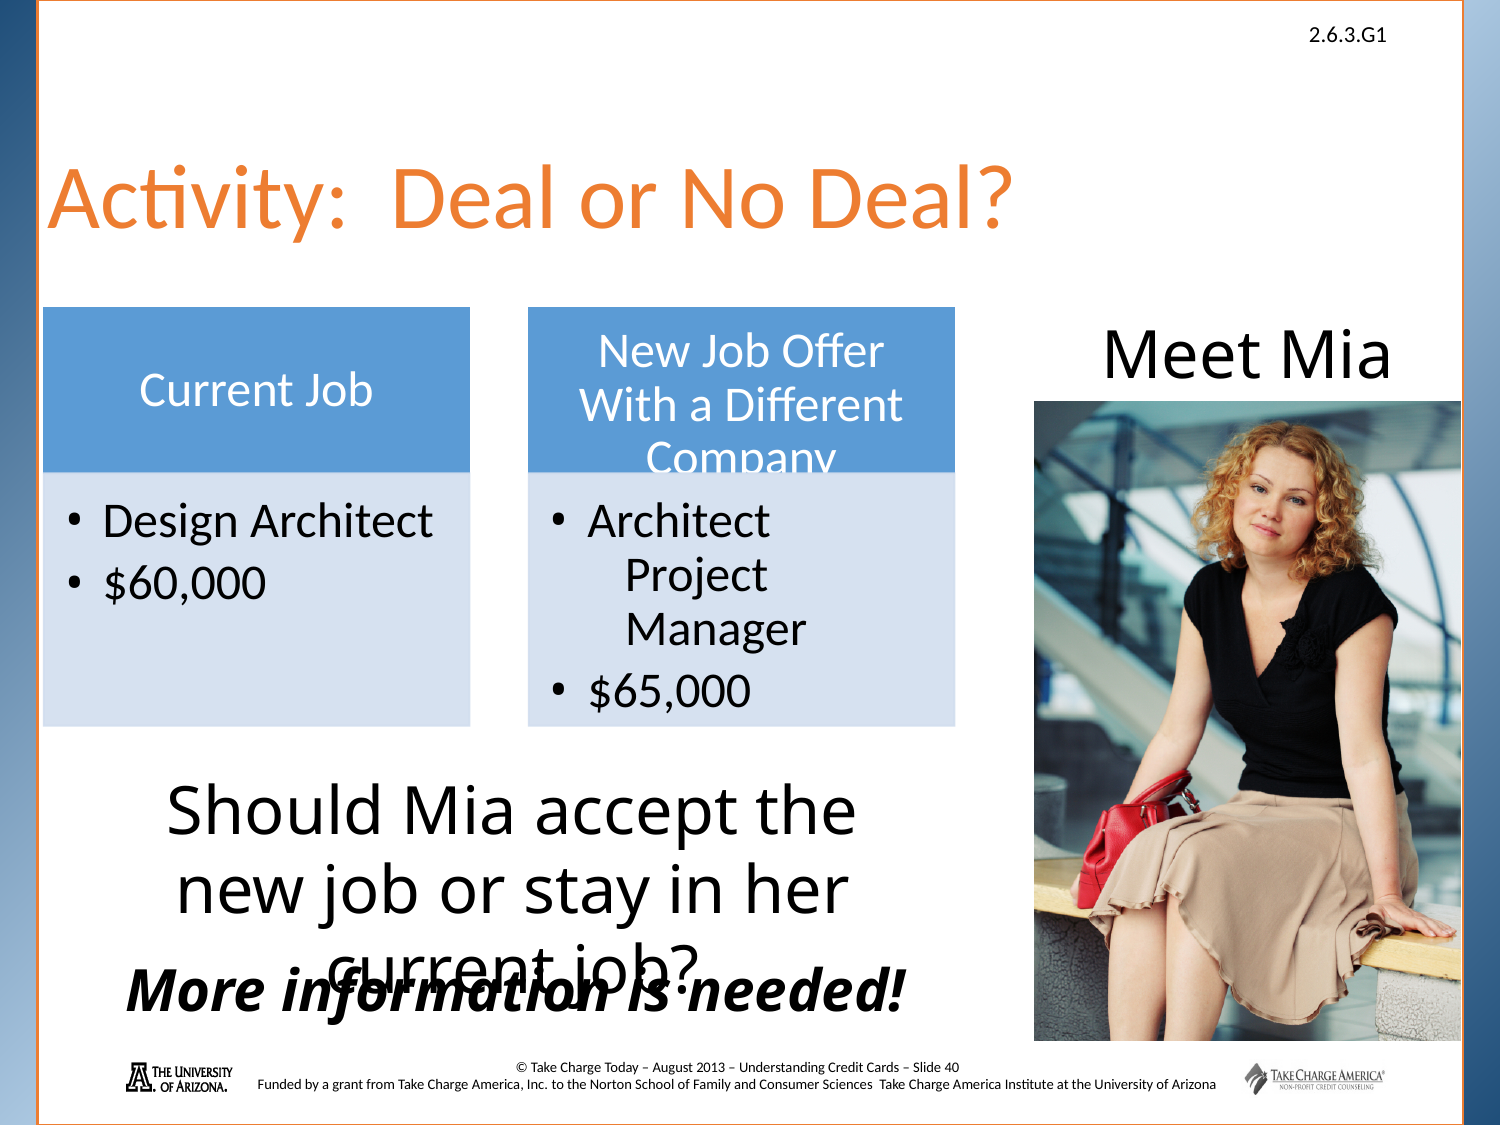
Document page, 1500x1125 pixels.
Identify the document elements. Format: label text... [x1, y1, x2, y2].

text_box More information is needed! [74, 945, 957, 1032]
text_box New Job Offer With a Different Company [528, 307, 955, 473]
picture [1034, 401, 1461, 1041]
text_box Should Mia accept the new job or stay in her current job? [92, 759, 934, 937]
text_box Architect Project Manager $65,000 [528, 473, 955, 726]
text_box Current Job [43, 307, 470, 473]
title Activity: Deal or No Deal? [27, 69, 1204, 258]
text_box Meet Mia [1034, 303, 1461, 400]
text_box Design Architect $60,000 [43, 473, 470, 726]
